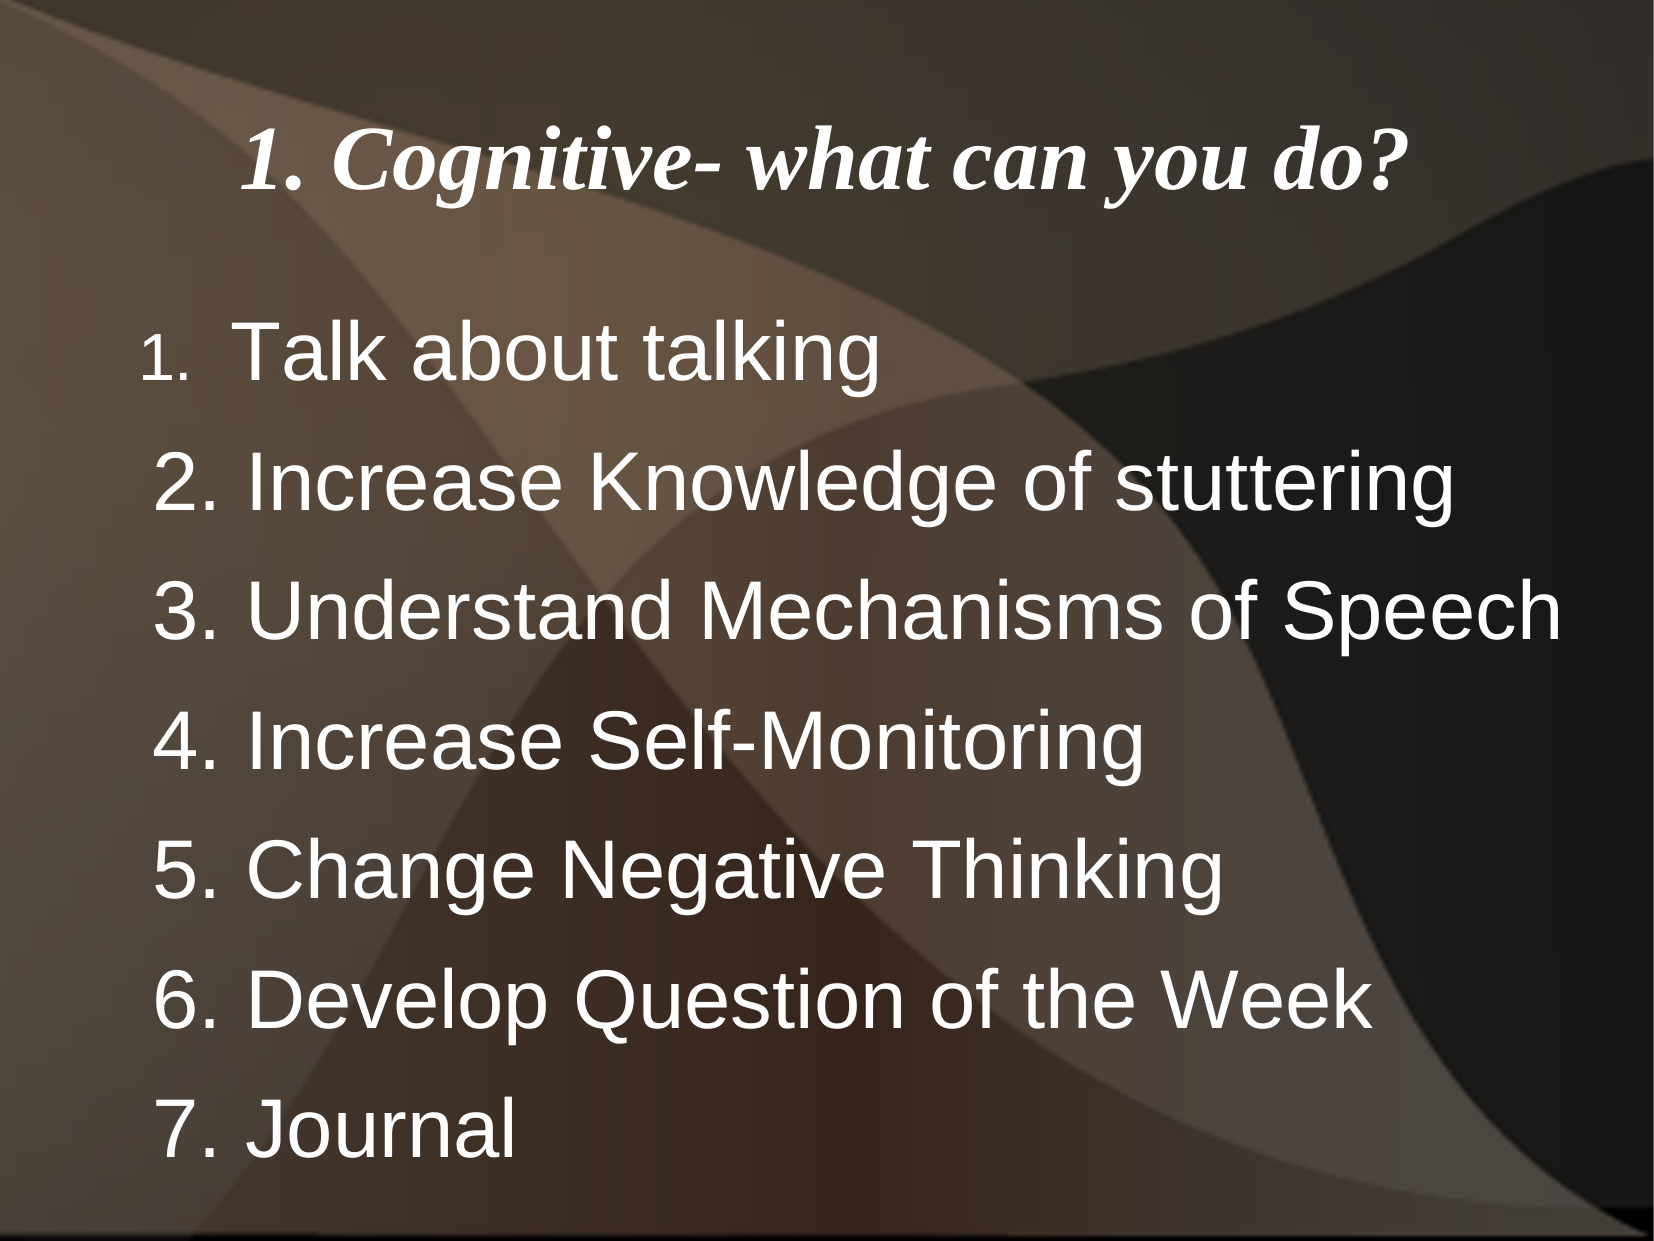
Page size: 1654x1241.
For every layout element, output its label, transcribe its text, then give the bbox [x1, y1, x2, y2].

subtitle 1. Talk about talking 2. Increase Knowledge of stuttering 3. Understand Mechanisms of Speech 4. Increase Self-Monitoring 5. Change Negative Thinking 6. Develop Question of the Week 7. Journal [82, 297, 1571, 1102]
title 1. Cognitive- what can you do? [82, 56, 1571, 250]
